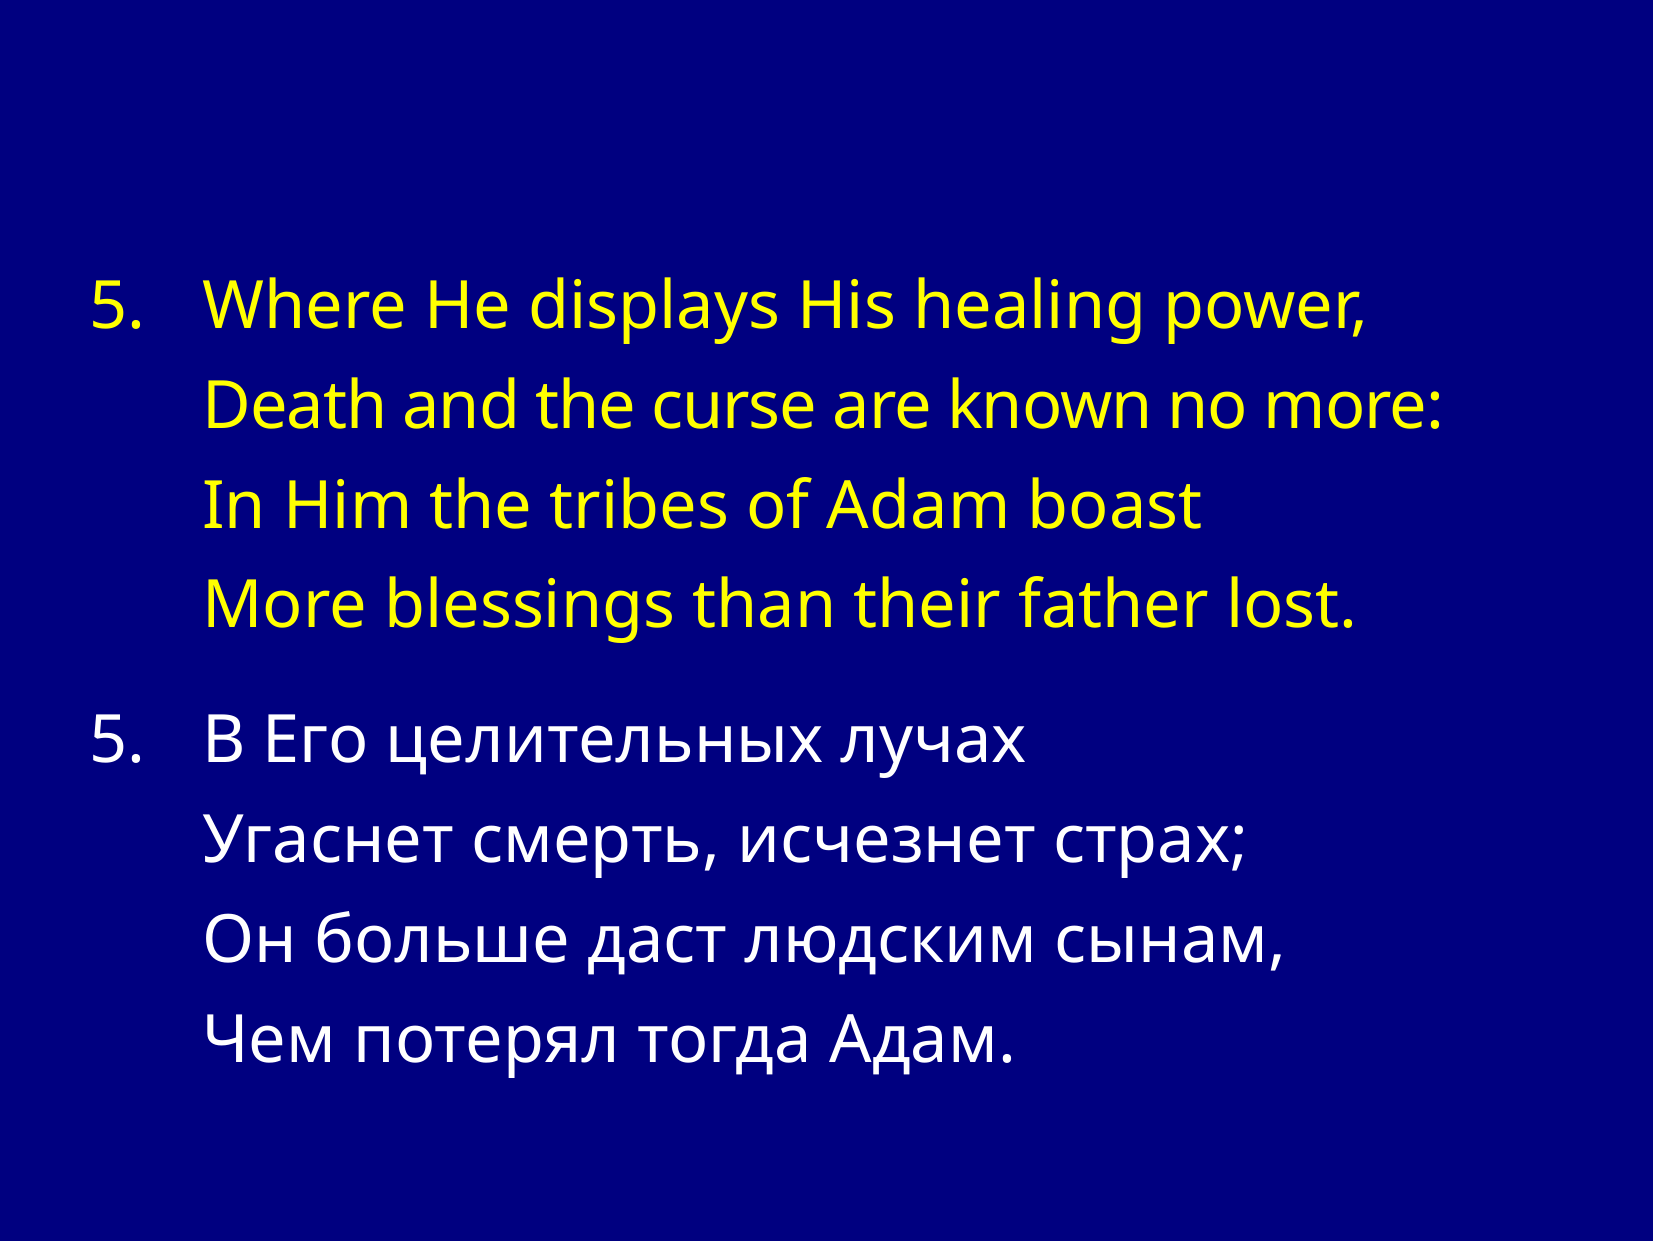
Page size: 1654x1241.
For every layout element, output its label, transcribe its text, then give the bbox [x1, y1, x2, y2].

text_box 5. Where He displays His healing power, Death and the curse are known no more: In Him the tribes of Adam boast More blessings than their father lost. [75, 150, 1651, 638]
text_box 5. В Его целительных лучах Угаснет смерть, исчезнет страх; Он больше даст людским сынам, Чем потерял тогда Адам. [75, 675, 1576, 1163]
